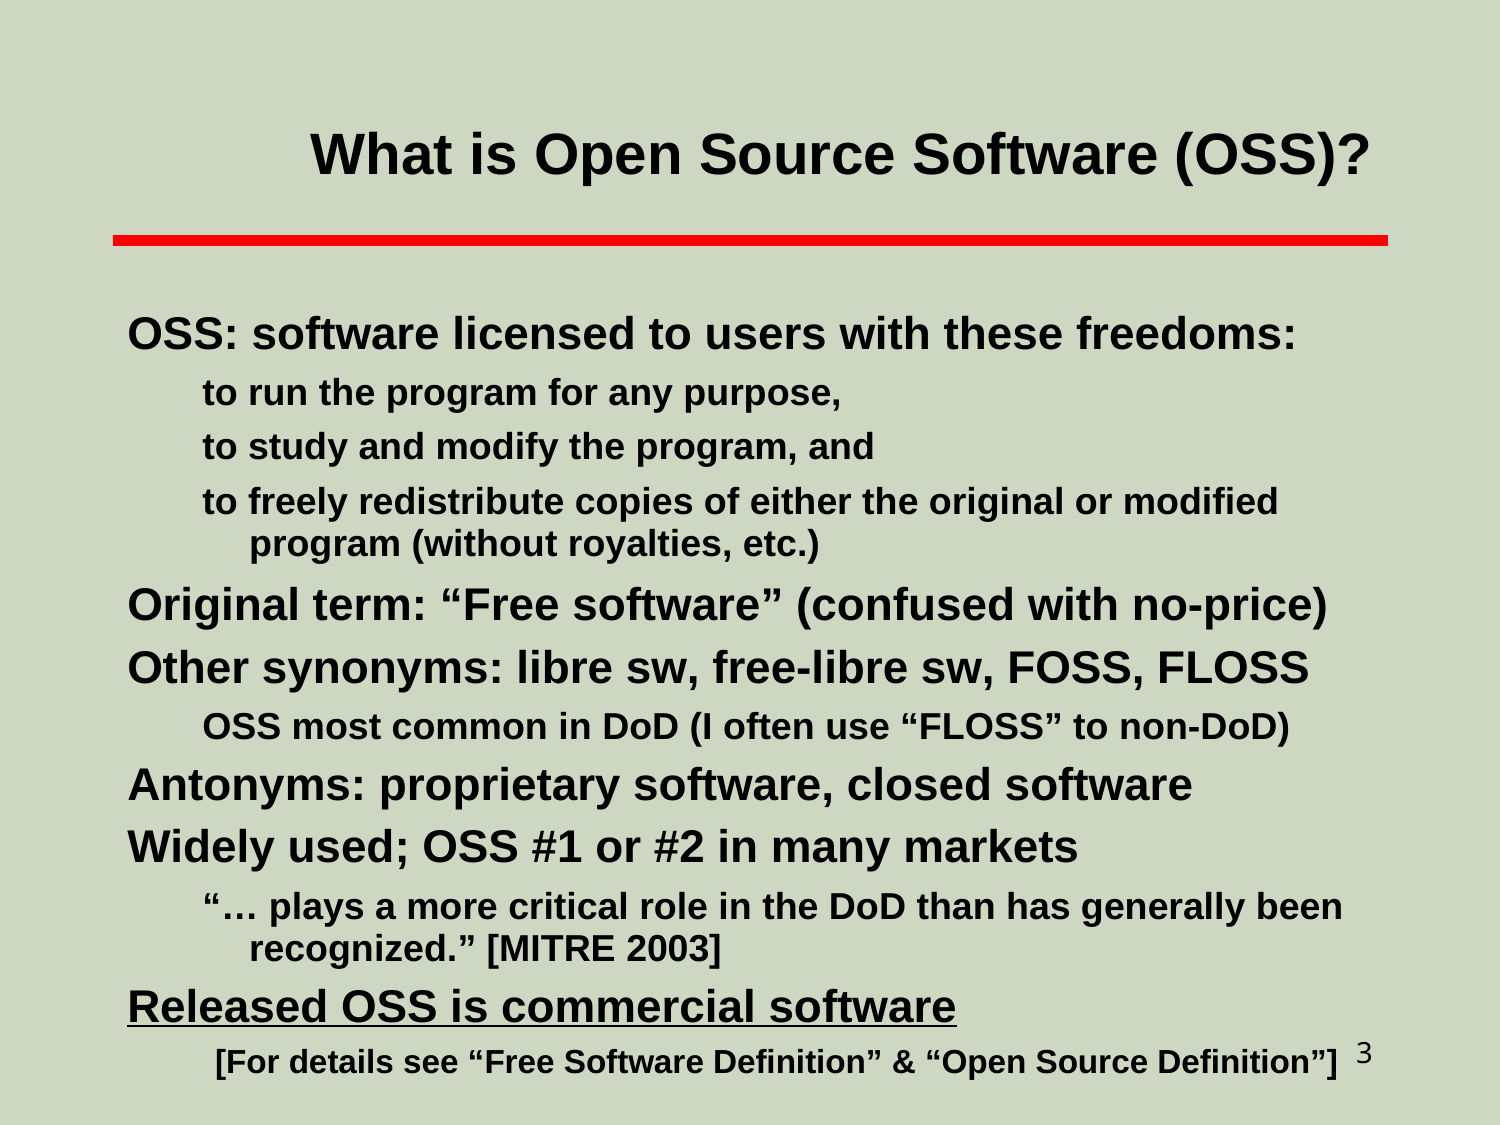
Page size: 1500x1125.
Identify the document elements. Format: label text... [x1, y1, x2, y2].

title What is Open Source Software (OSS)? [216, 85, 1388, 224]
list OSS: software licensed to users with these freedoms: to run the program for any purpose, to study and modify the program, and to freely redistribute copies of either the original or modified program (without royalties, etc.) Original term: “Free software” (confused with no-price) Other synonyms: libre sw, free-libre sw, FOSS, FLOSS OSS most common in DoD (I often use “FLOSS” to non-DoD) Antonyms: proprietary software, closed software Widely used; OSS #1 or #2 in many markets “… plays a more critical role in the DoD than has generally been recognized.” [MITRE 2003] Released OSS is commercial software [For details see “Free Software Definition” & “Open Source Definition”] [112, 299, 1443, 1089]
